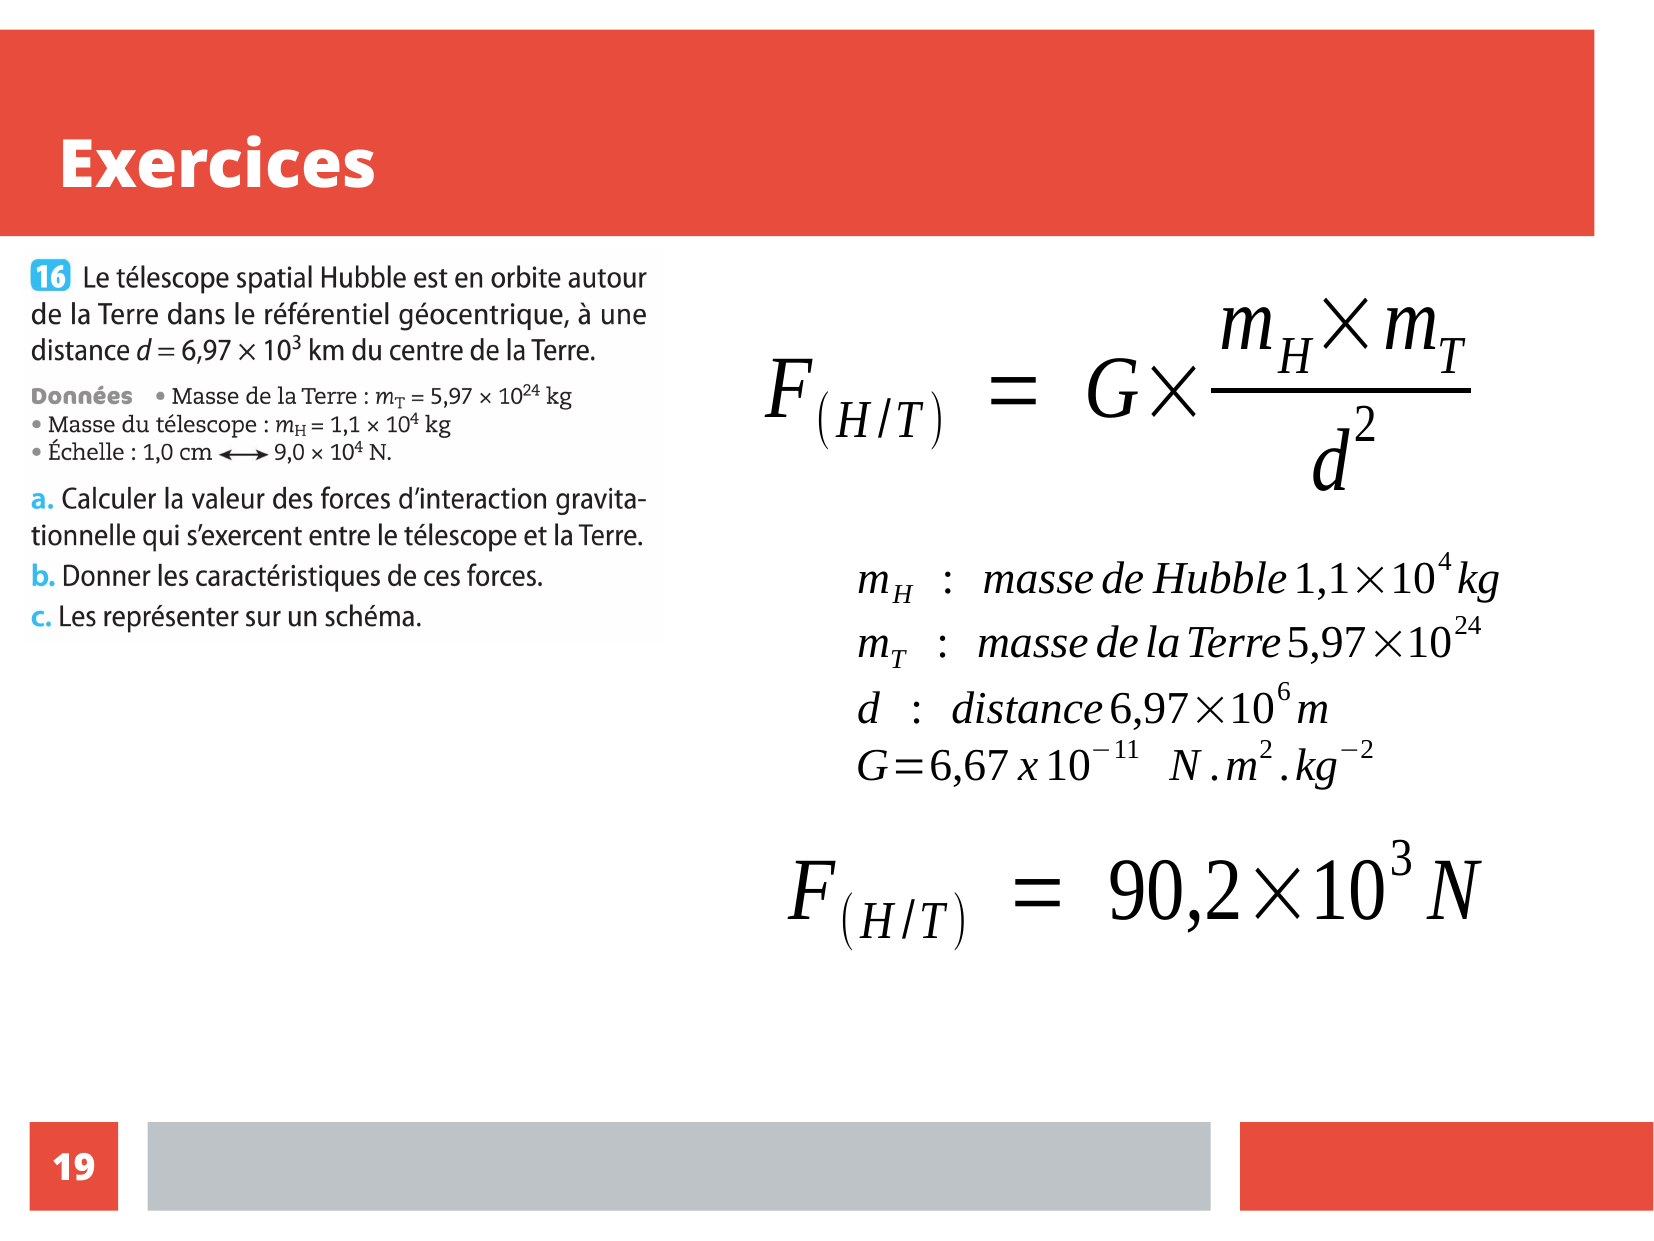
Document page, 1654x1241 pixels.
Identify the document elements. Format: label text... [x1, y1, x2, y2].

title Exercices [59, 59, 1595, 207]
picture [23, 247, 664, 643]
chart [767, 826, 1505, 957]
chart [850, 546, 1508, 792]
chart [744, 271, 1495, 508]
